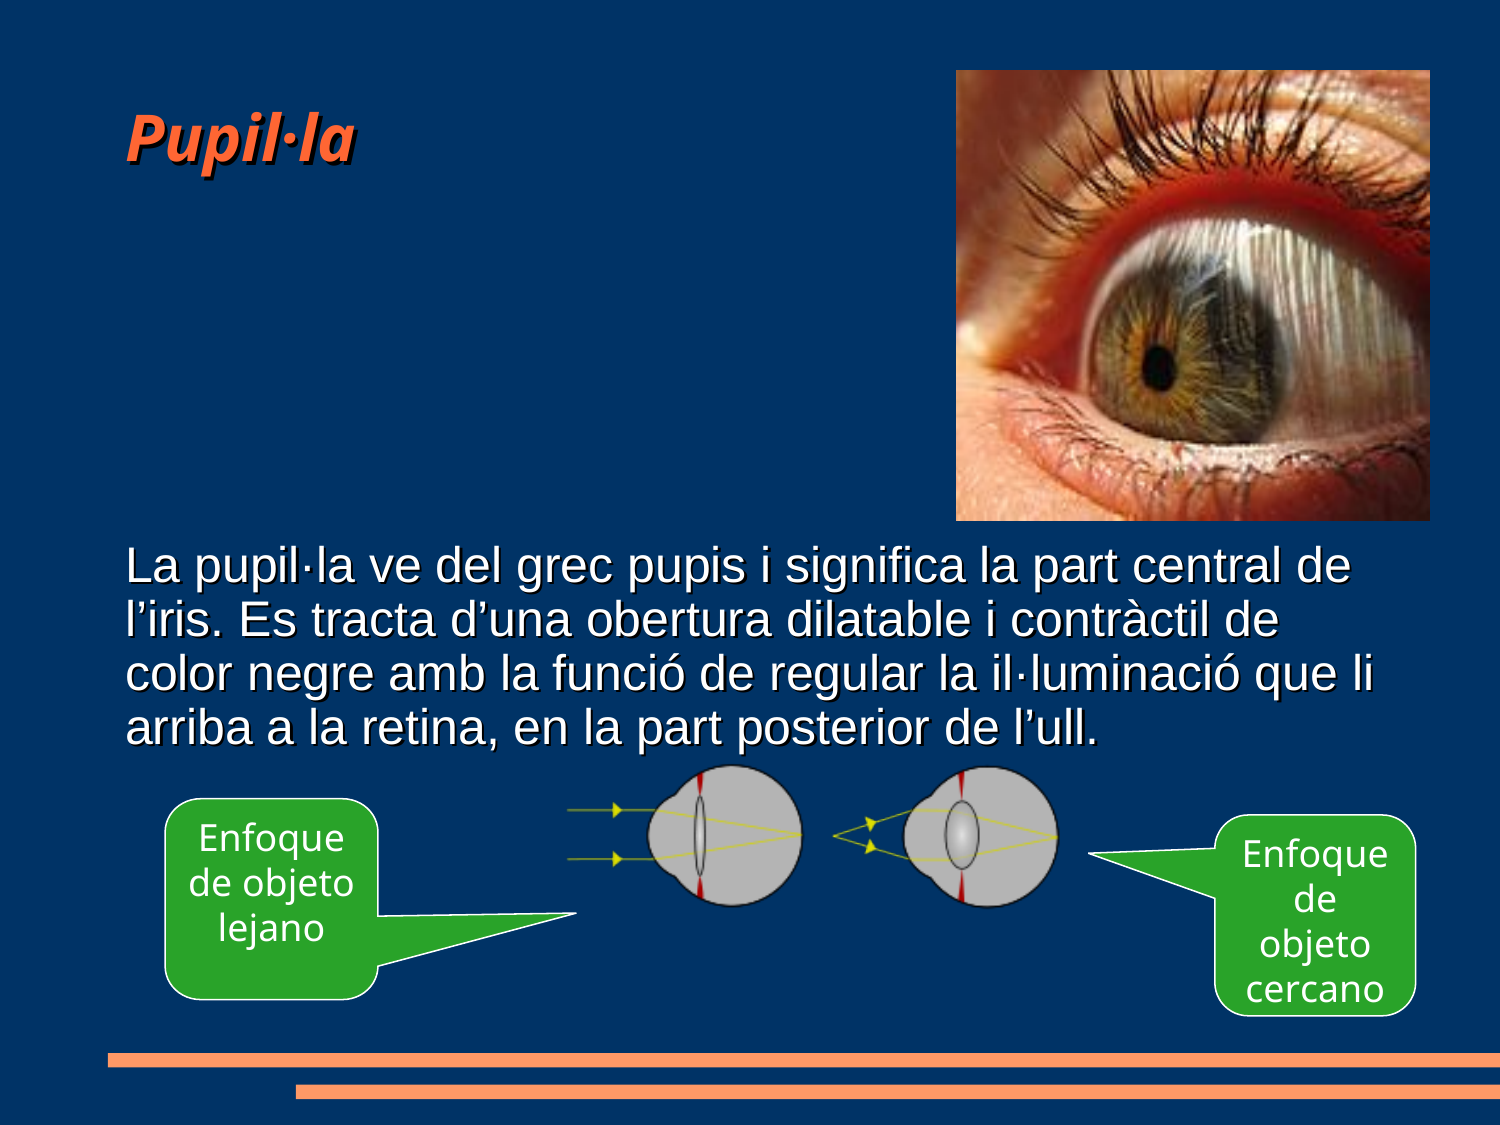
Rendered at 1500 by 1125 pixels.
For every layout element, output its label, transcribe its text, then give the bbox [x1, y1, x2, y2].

picture [560, 751, 1070, 923]
text_box Enfoque de objeto lejano [165, 798, 577, 1000]
list La pupil·la ve del grec pupis i significa la part central de l’iris. Es tracta d’una obertura dilatable i contràctil de color negre amb la funció de regular la il·luminació que li arriba a la retina, en la part posterior de l’ull. [110, 531, 1416, 1027]
picture [956, 70, 1430, 521]
title Pupil·la [110, 41, 1392, 230]
text_box Enfoque de objeto cercano [1088, 814, 1416, 1016]
